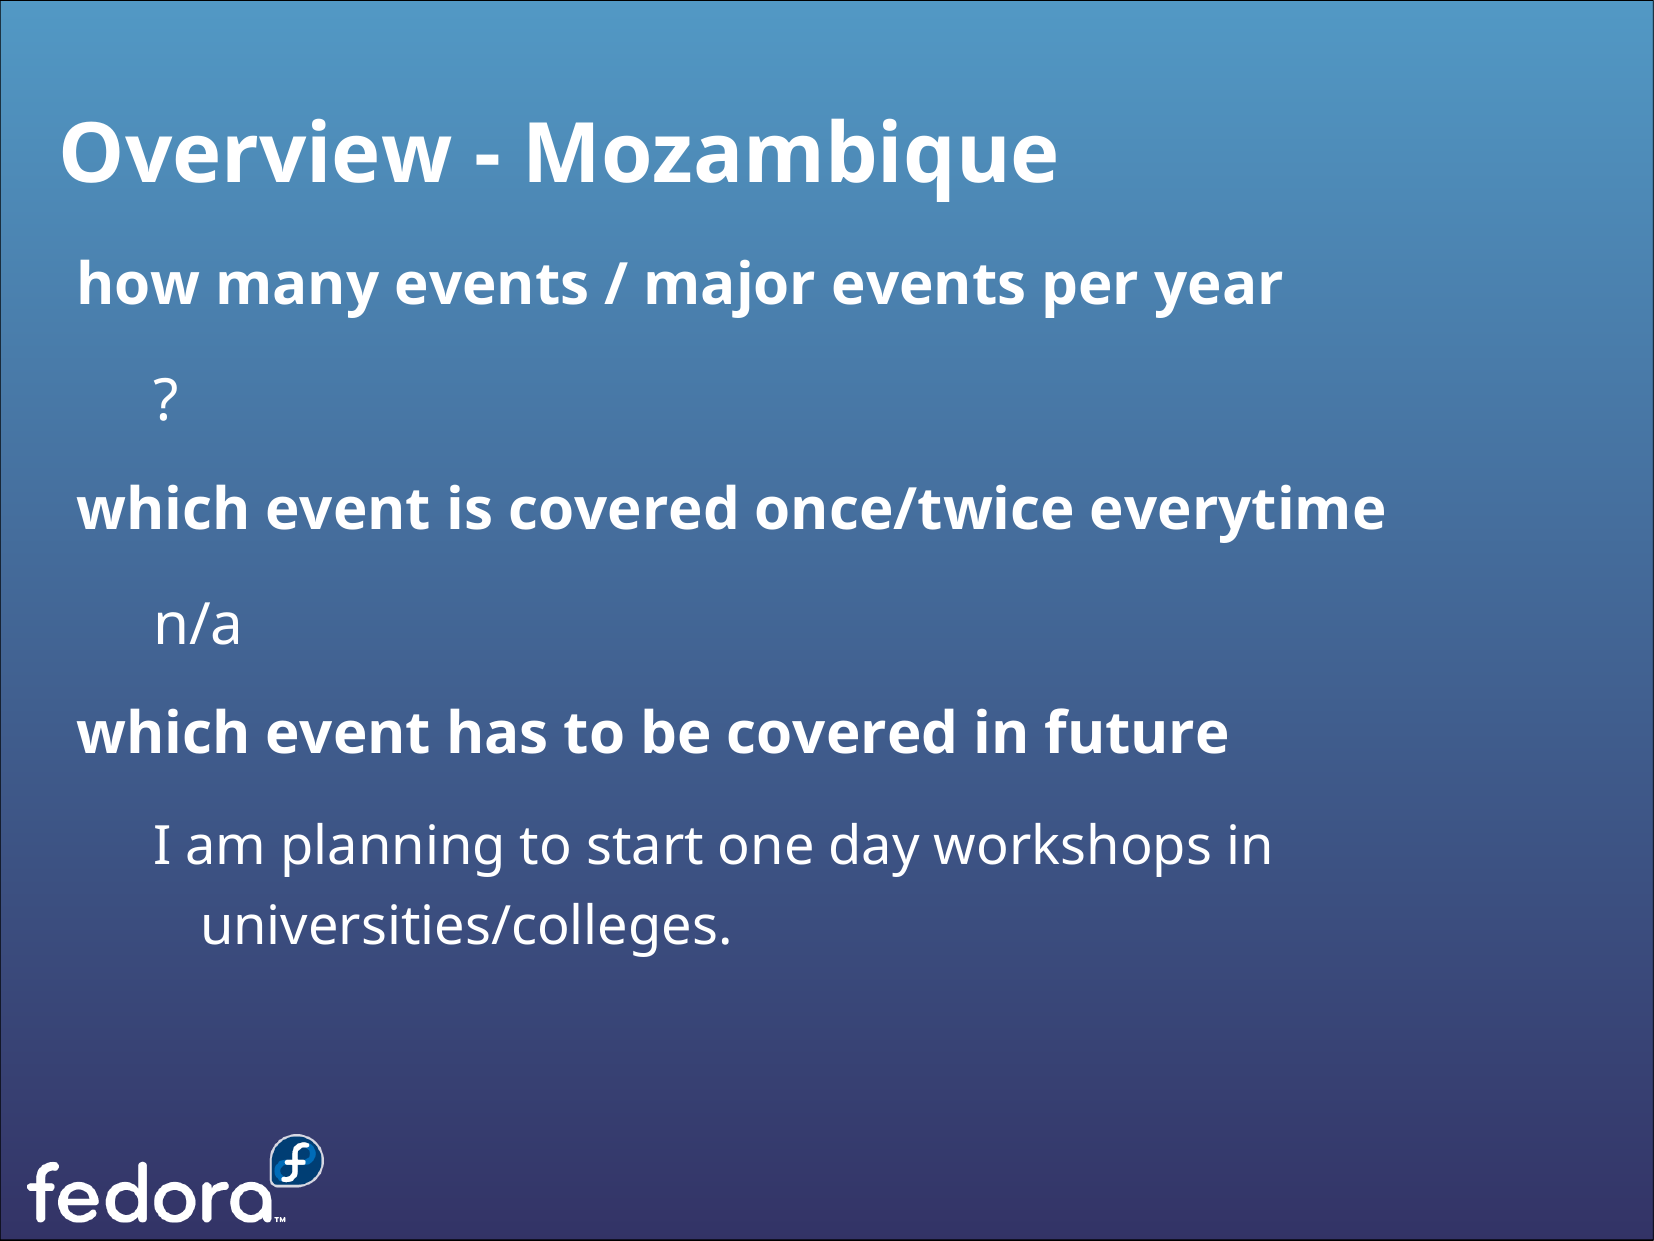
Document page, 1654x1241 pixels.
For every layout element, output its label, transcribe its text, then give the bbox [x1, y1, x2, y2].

list how many events / major events per year ? which event is covered once/twice everytime n/a which event has to be covered in future I am planning to start one day workshops in universities/colleges. [59, 236, 1624, 1063]
picture [26, 1133, 325, 1223]
title Overview - Mozambique [59, 88, 1624, 207]
